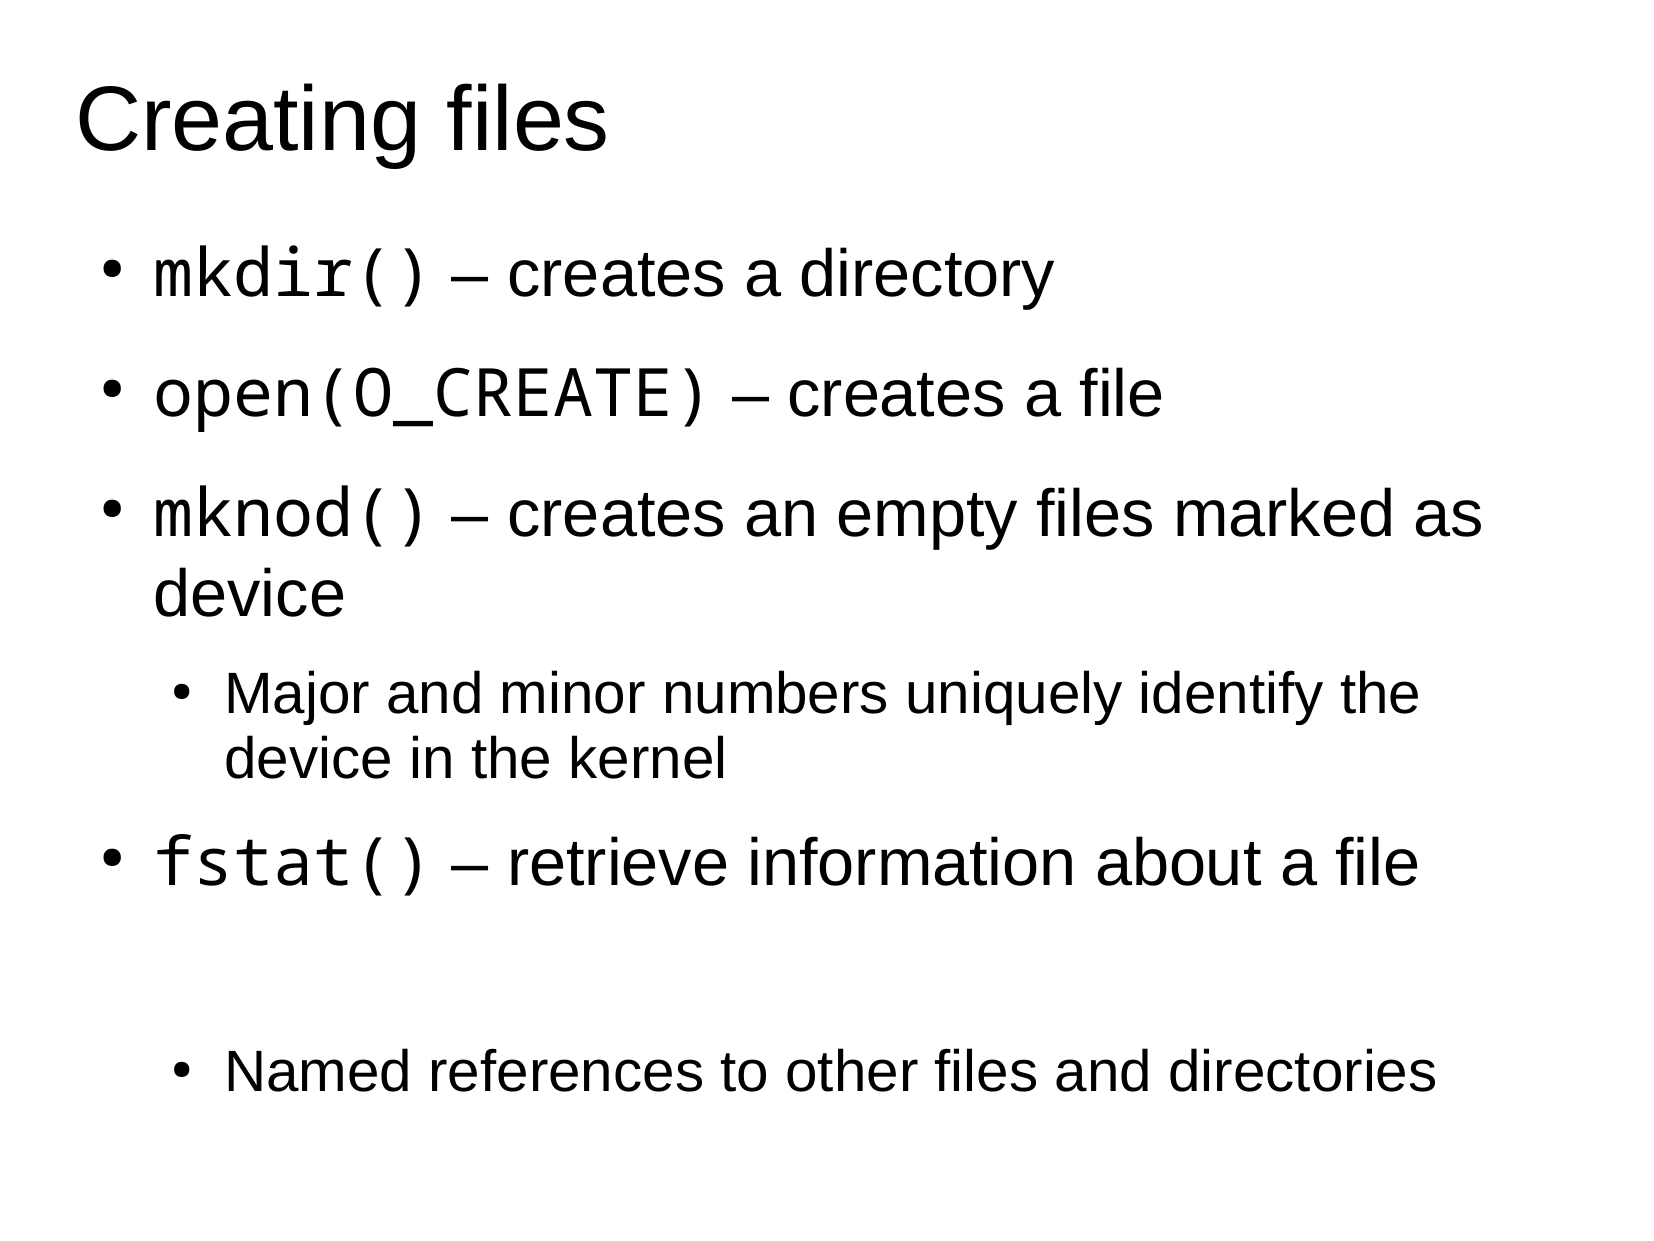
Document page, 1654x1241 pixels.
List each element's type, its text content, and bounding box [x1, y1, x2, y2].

title Creating files [75, 49, 1538, 188]
list mkdir() – creates a directory open(O_CREATE) – creates a file mknod() – creates an empty files marked as device Major and minor numbers uniquely identify the device in the kernel fstat() – retrieve information about a file Named references to other files and directories [82, 225, 1571, 1163]
